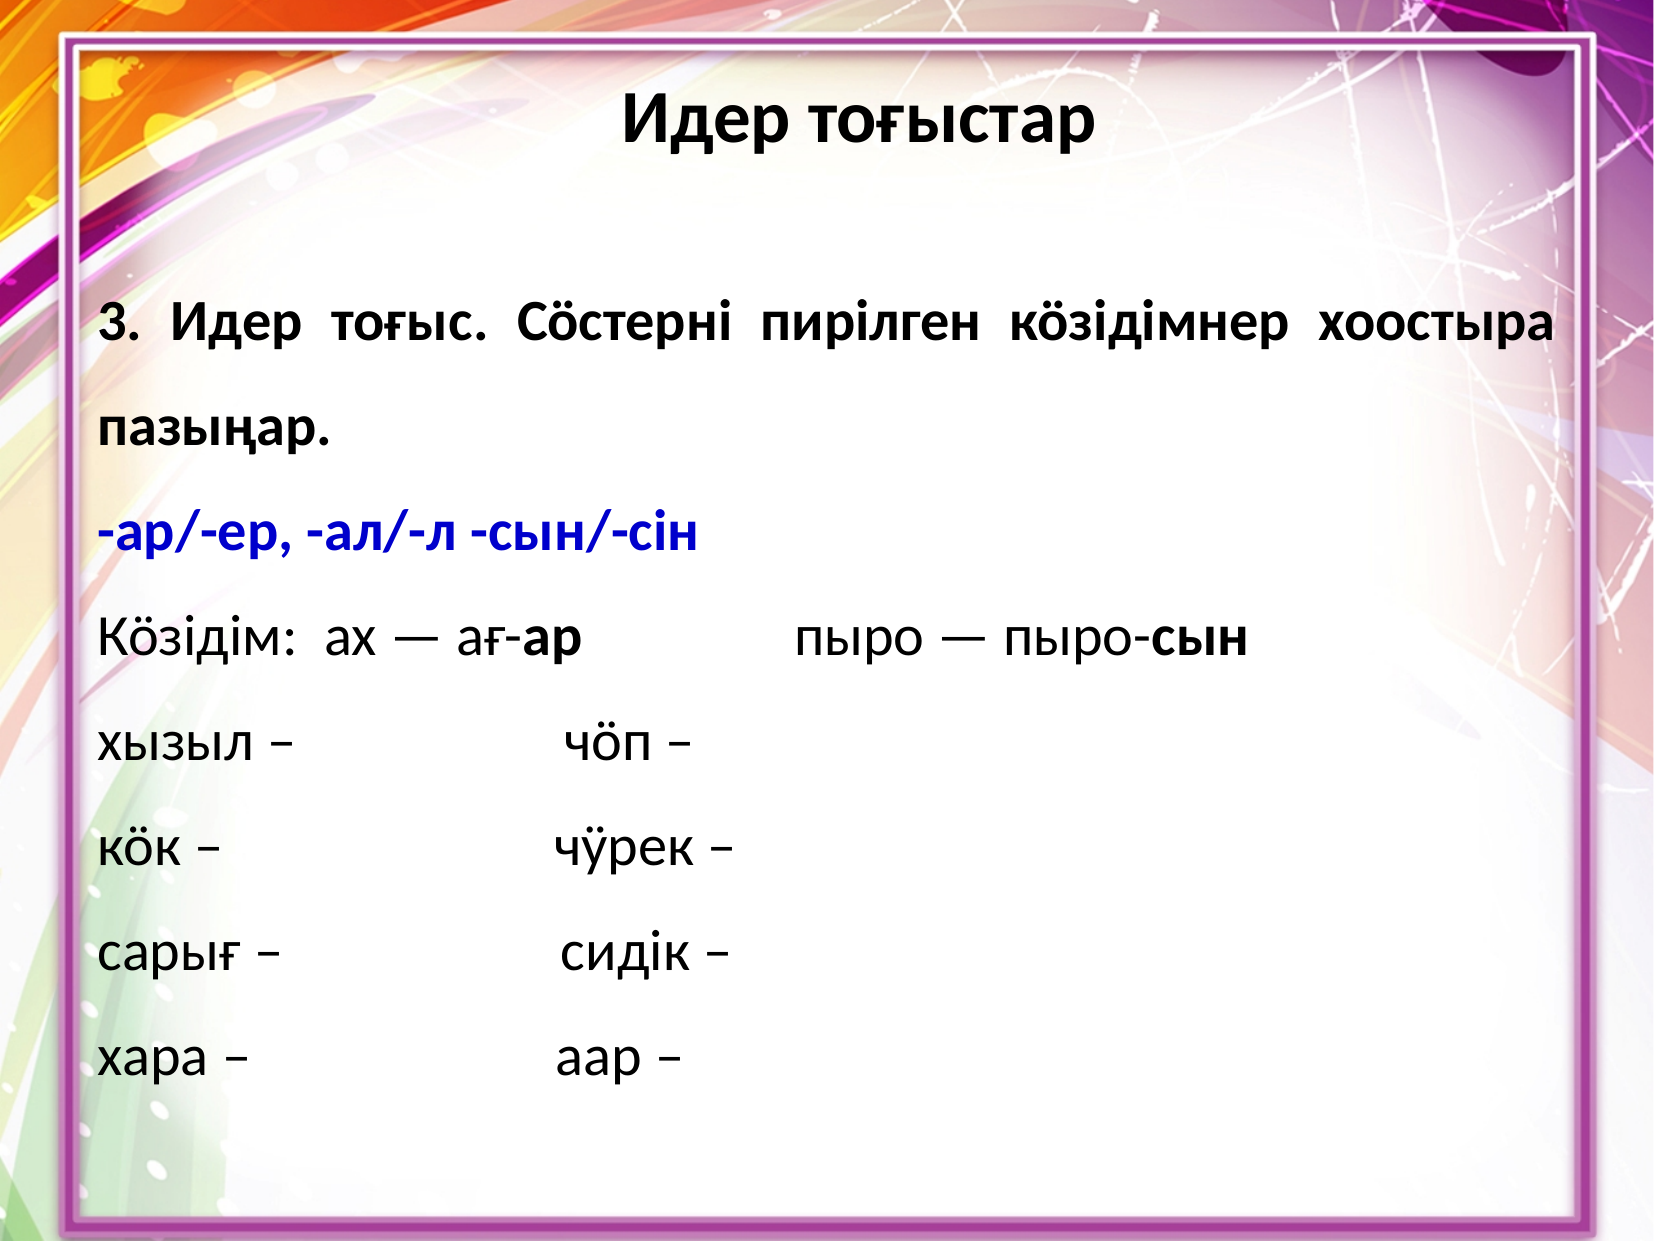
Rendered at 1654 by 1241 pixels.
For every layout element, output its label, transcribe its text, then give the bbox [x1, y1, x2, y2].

picture [0, 0, 1654, 1241]
text_box Идер тоғыстар 3. Идер тоғыс. Сӧстернi пирiлген кӧзiдiмнер хоостыра пазыңар. -ар/-ер, -ал/-л -сын/-сiн Кӧзідім: ах — ағ-ар пыро — пыро-сын хызыл – чӧп – кӧк – чӱрек – сарығ – сидiк – хара – аар – [82, 60, 1571, 996]
